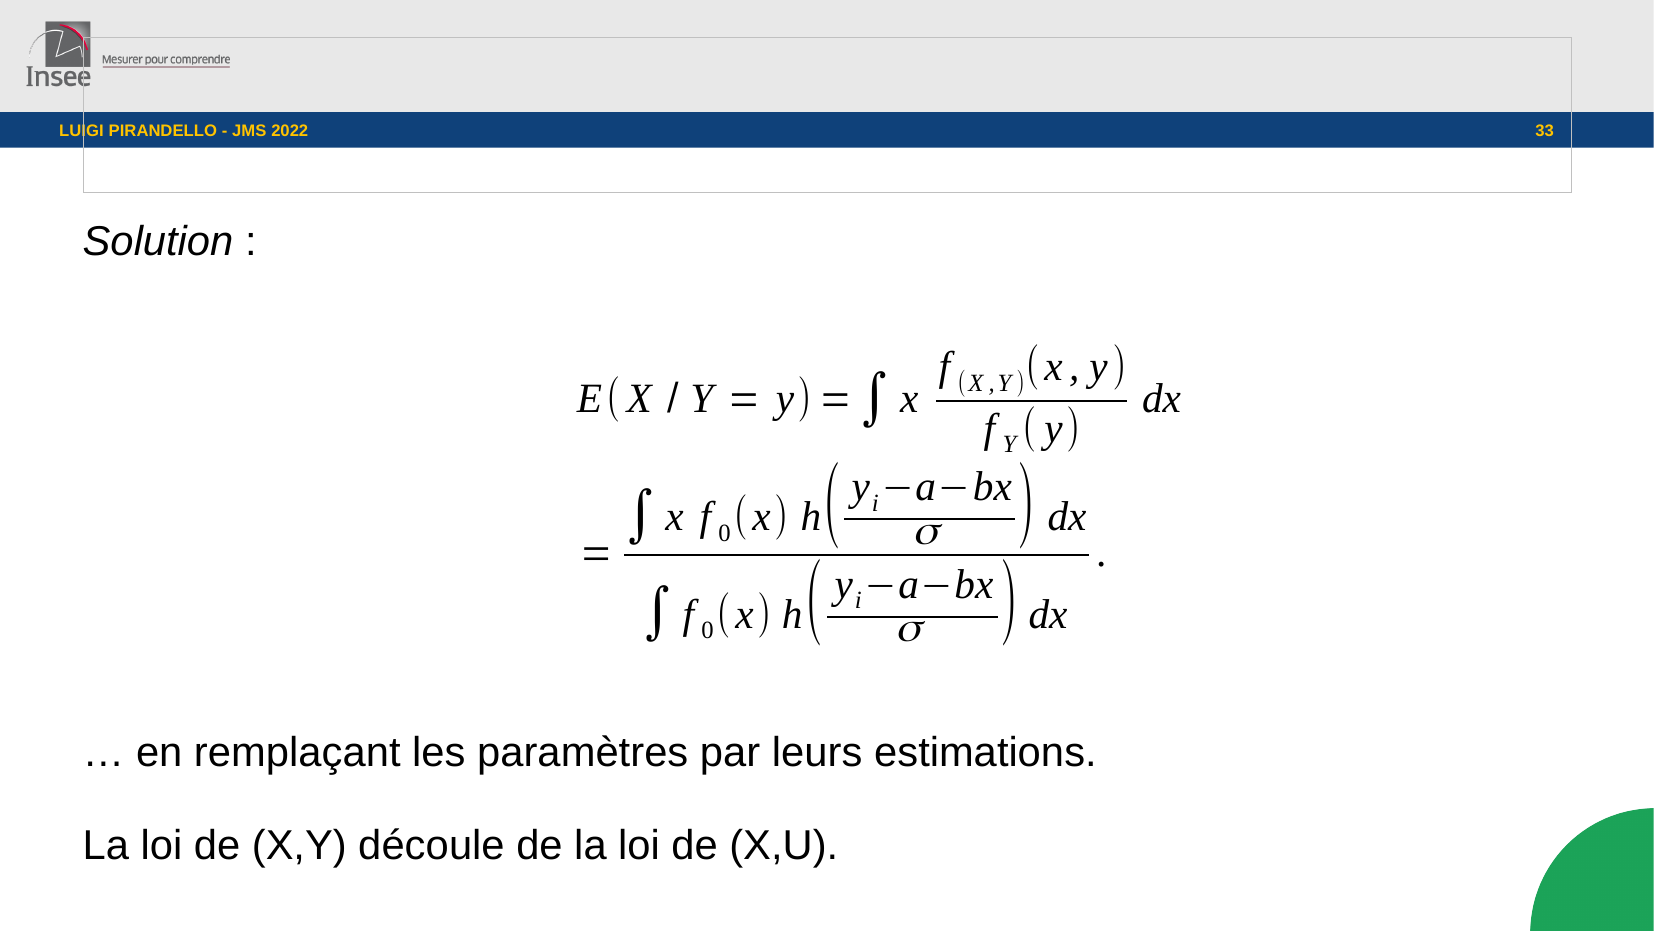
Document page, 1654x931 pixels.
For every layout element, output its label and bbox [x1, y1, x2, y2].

chart [569, 342, 1198, 649]
picture [1530, 808, 1654, 931]
picture [23, 0, 230, 89]
picture [84, 38, 230, 89]
